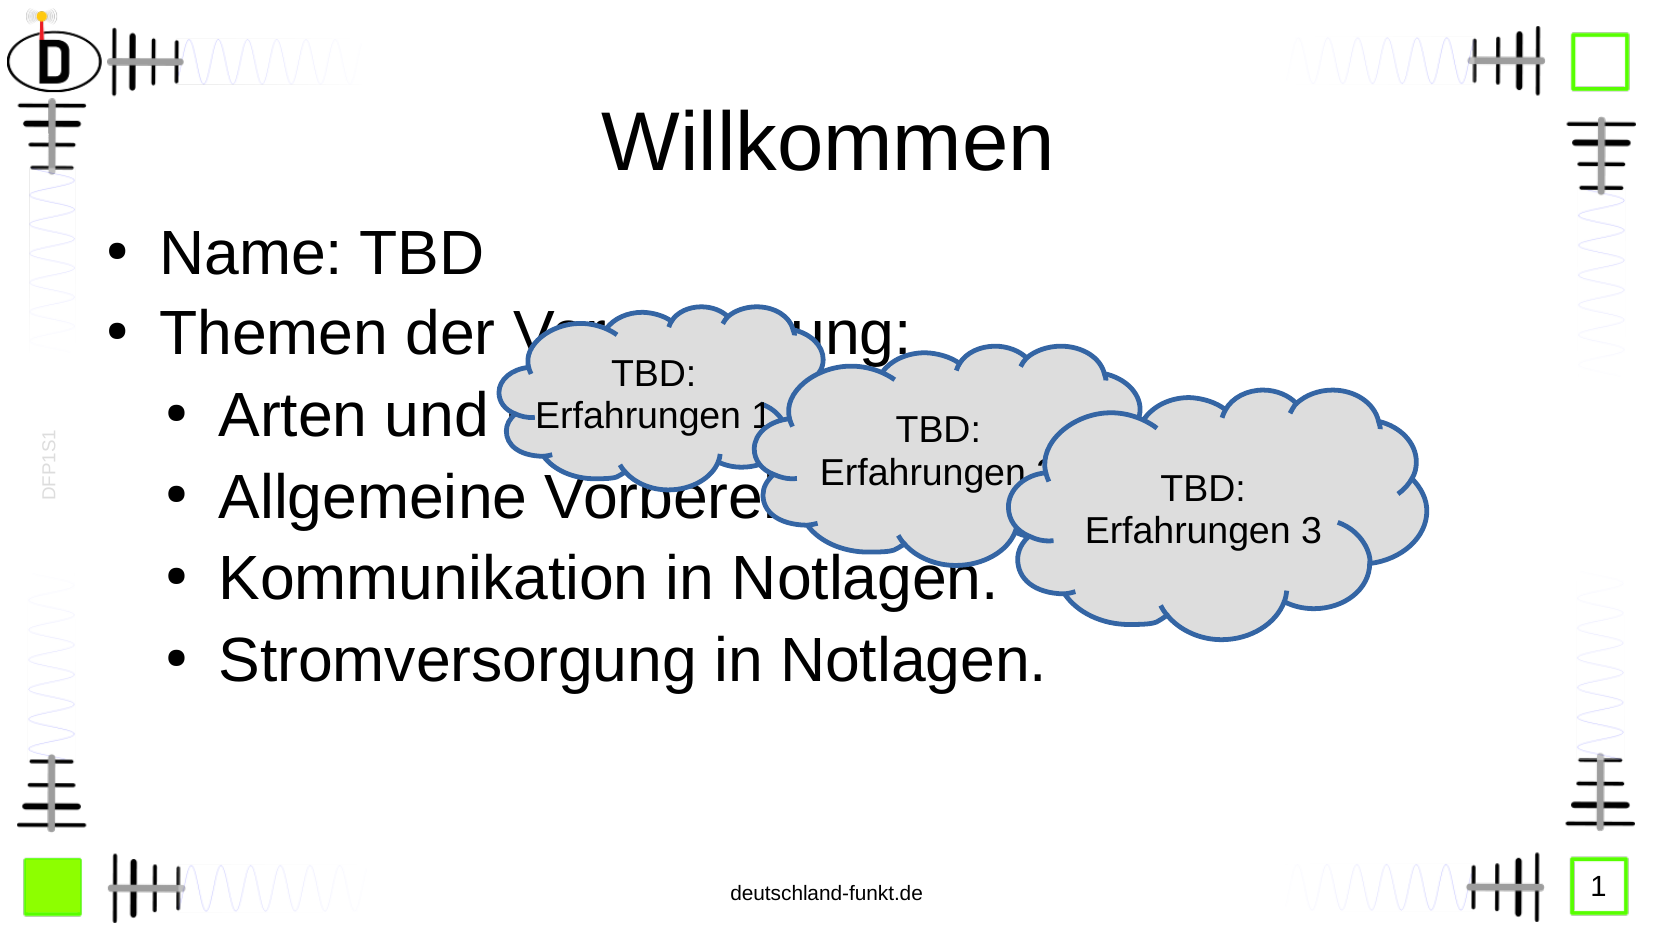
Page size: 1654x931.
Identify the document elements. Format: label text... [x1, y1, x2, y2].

picture [1286, 26, 1636, 377]
text_box TBD: Erfahrungen 3 [1008, 390, 1427, 640]
list Name: TBD Themen der Veranstaltung: Arten und Gründe für Notlagen. Allgemeine Vorbereitungen auf Notlagen. Kommunikation in Notlagen. Stromversorgung in Notlagen. [88, 217, 1569, 834]
title Willkommen [87, 90, 1570, 193]
text_box TBD: Erfahrungen 1 [498, 306, 824, 490]
text_box [25, 859, 80, 913]
picture [7, 8, 362, 353]
text_box DFP1S1 [31, 398, 67, 532]
picture [1285, 571, 1635, 922]
picture [17, 573, 367, 923]
text_box TBD: Erfahrungen 2 [754, 346, 1141, 566]
